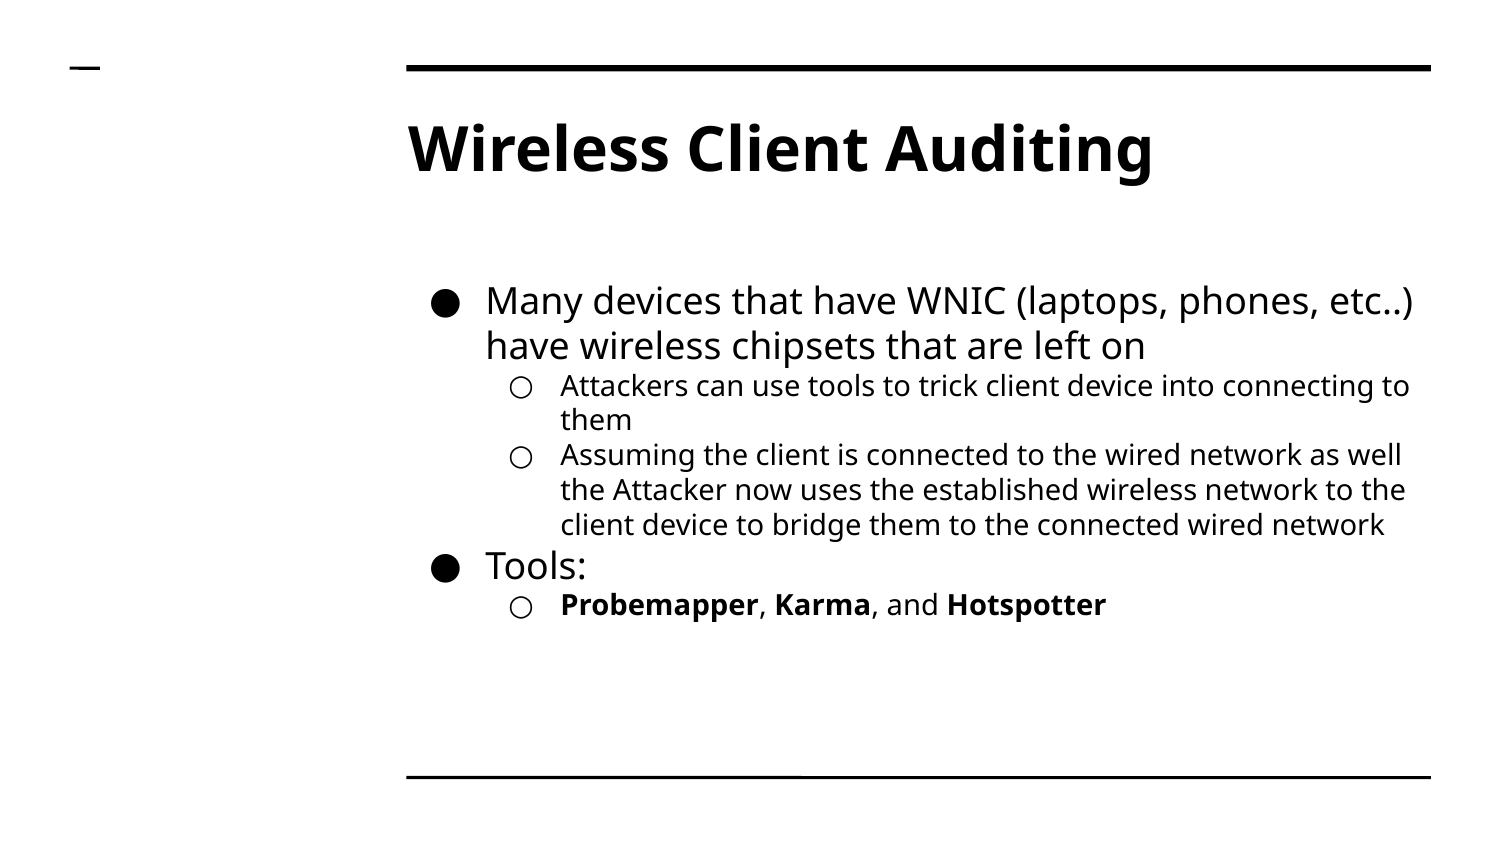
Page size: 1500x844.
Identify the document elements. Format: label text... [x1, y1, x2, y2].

title Wireless Client Auditing [393, 94, 1431, 199]
list Many devices that have WNIC (laptops, phones, etc..) have wireless chipsets that are left on Attackers can use tools to trick client device into connecting to them Assuming the client is connected to the wired network as well the Attacker now uses the established wireless network to the client device to bridge them to the connected wired network Tools: Probemapper, Karma, and Hotspotter [395, 261, 1433, 755]
